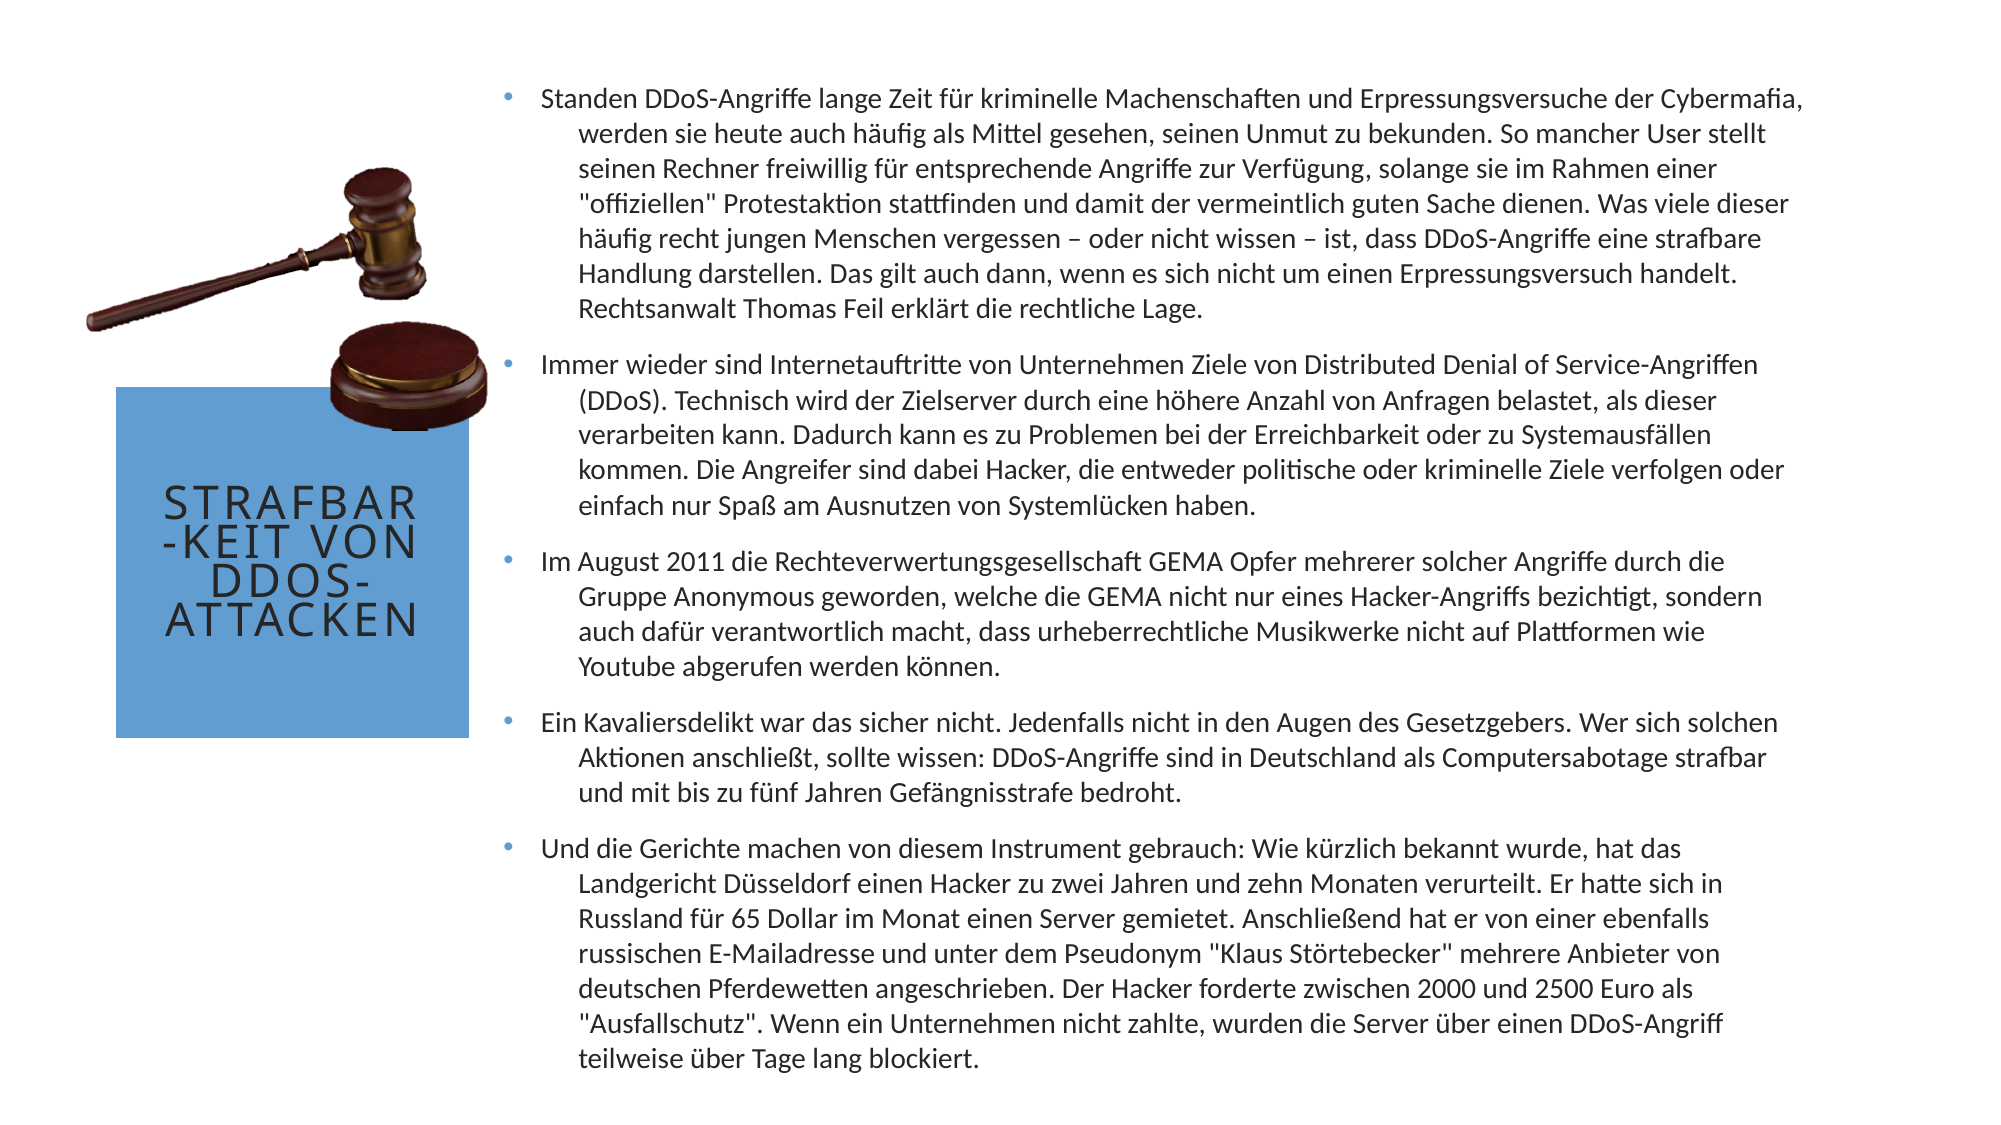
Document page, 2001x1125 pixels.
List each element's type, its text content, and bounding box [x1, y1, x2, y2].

text_box Strafbar-keit von DDoS-Attacken [131, 445, 453, 722]
picture [55, 151, 588, 445]
list Standen DDoS-Angriffe lange Zeit für kriminelle Machenschaften und Erpressungsversuche der Cybermafia, werden sie heute auch häufig als Mittel gesehen, seinen Unmut zu bekunden. So mancher User stellt seinen Rechner freiwillig für entsprechende Angriffe zur Verfügung, solange sie im Rahmen einer "offiziellen" Protestaktion stattfinden und damit der vermeintlich guten Sache dienen. Was viele dieser häufig recht jungen Menschen vergessen – oder nicht wissen – ist, dass DDoS-Angriffe eine strafbare Handlung darstellen. Das gilt auch dann, wenn es sich nicht um einen Erpressungsversuch handelt. Rechtsanwalt Thomas Feil erklärt die rechtliche Lage. Immer wieder sind Internetauftritte von Unternehmen Ziele von Distributed Denial of Service-Angriffen (DDoS). Technisch wird der Zielserver durch eine höhere Anzahl von Anfragen belastet, als dieser verarbeiten kann. Dadurch kann es zu Problemen bei der Erreichbarkeit oder zu Systemausfällen kommen. Die Angreifer sind dabei Hacker, die entweder politische oder kriminelle Ziele verfolgen oder einfach nur Spaß am Ausnutzen von Systemlücken haben. Im August 2011 die Rechteverwertungsgesellschaft GEMA Opfer mehrerer solcher Angriffe durch die Gruppe Anonymous geworden, welche die GEMA nicht nur eines Hacker-Angriffs bezichtigt, sondern auch dafür verantwortlich macht, dass urheberrechtliche Musikwerke nicht auf Plattformen wie Youtube abgerufen werden können. Ein Kavaliersdelikt war das sicher nicht. Jedenfalls nicht in den Augen des Gesetzgebers. Wer sich solchen Aktionen anschließt, sollte wissen: DDoS-Angriffe sind in Deutschland als Computersabotage strafbar und mit bis zu fünf Jahren Gefängnisstrafe bedroht. Und die Gerichte machen von diesem Instrument gebrauch: Wie kürzlich bekannt wurde, hat das Landgericht Düsseldorf einen Hacker zu zwei Jahren und zehn Monaten verurteilt. Er hatte sich in Russland für 65 Dollar im Monat einen Server gemietet. Anschließend hat er von einer ebenfalls russischen E-Mailadresse und unter dem Pseudonym "Klaus Störtebecker" mehrere Anbieter von deutschen Pferdewetten angeschrieben. Der Hacker forderte zwischen 2000 und 2500 Euro als "Ausfallschutz". Wenn ein Unternehmen nicht zahlte, wurden die Server über einen DDoS-Angriff teilweise über Tage lang blockiert. [488, 56, 1822, 1098]
